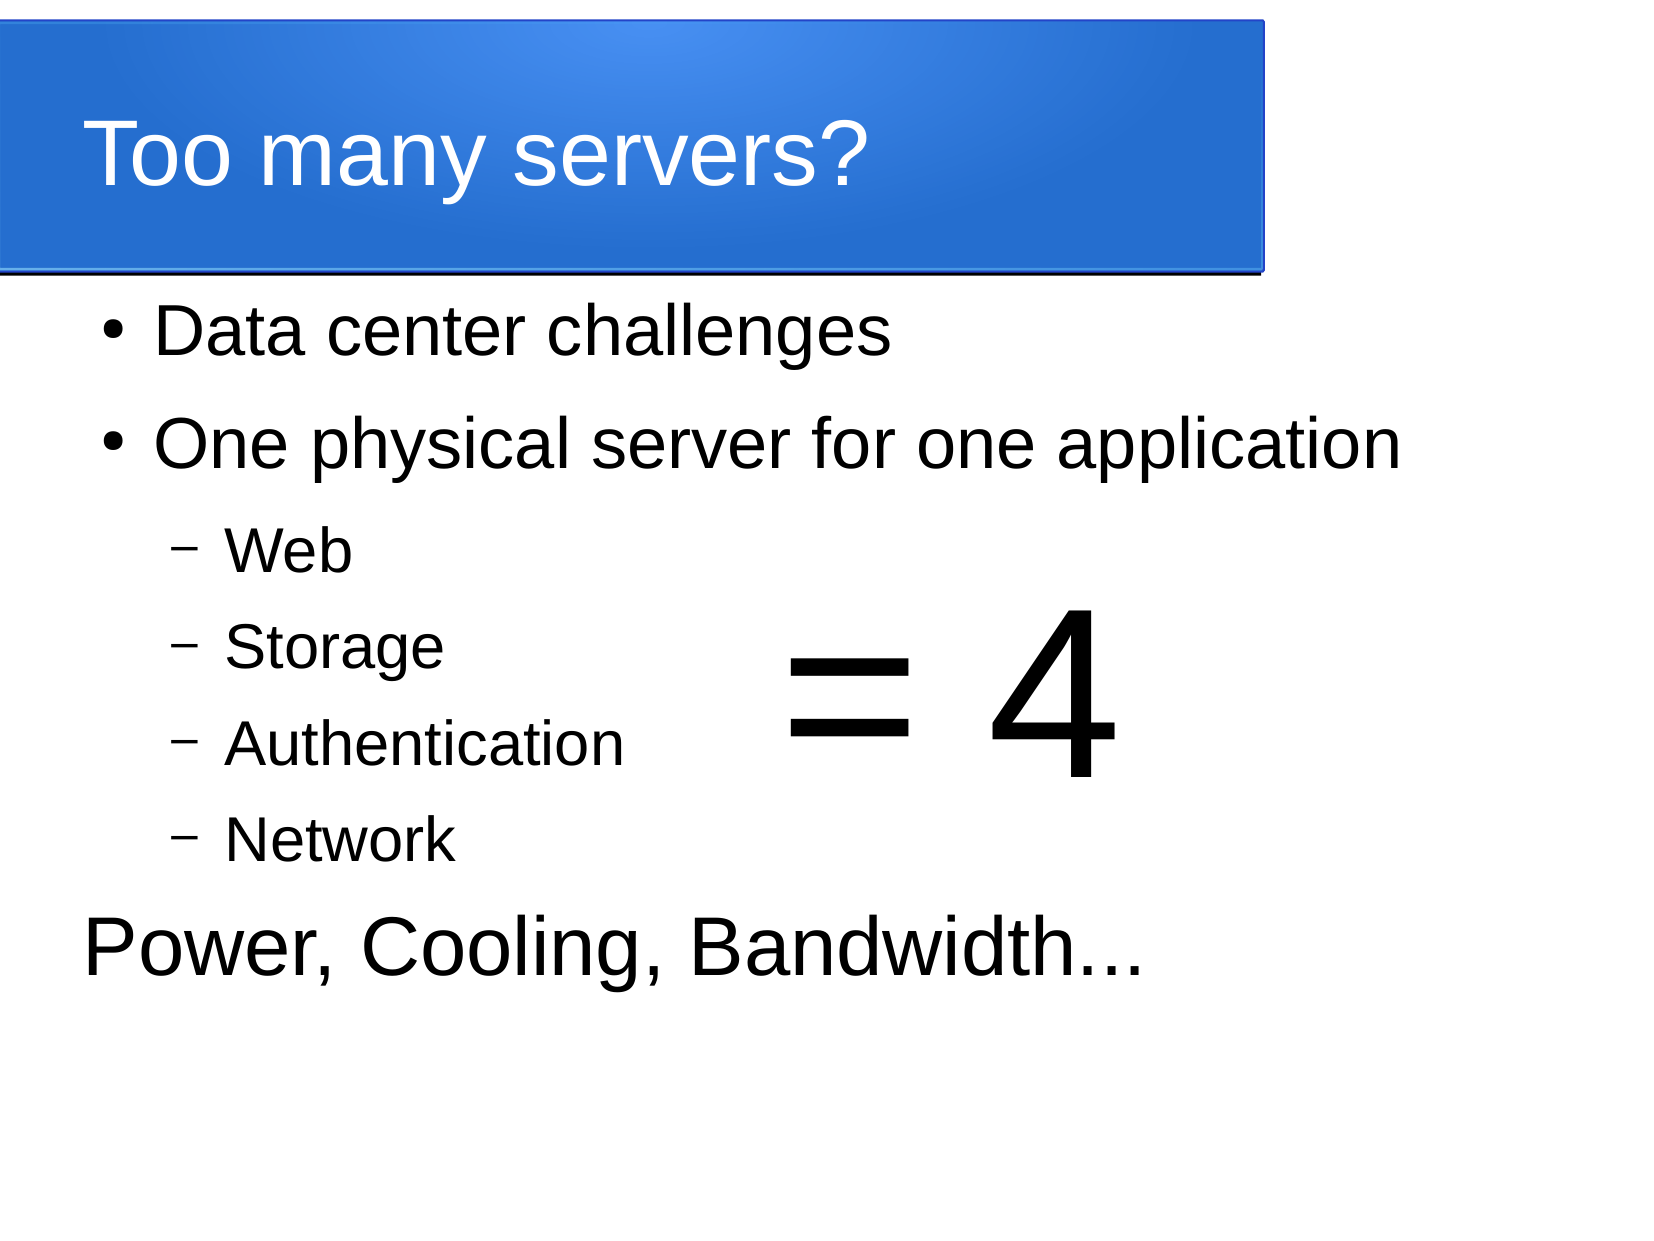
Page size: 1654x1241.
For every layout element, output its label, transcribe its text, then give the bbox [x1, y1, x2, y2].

title Too many servers? [82, 49, 1250, 257]
text_box = 4 [765, 551, 1138, 837]
list Data center challenges One physical server for one application Web Storage Authentication Network Power, Cooling, Bandwidth... [82, 290, 1538, 1010]
